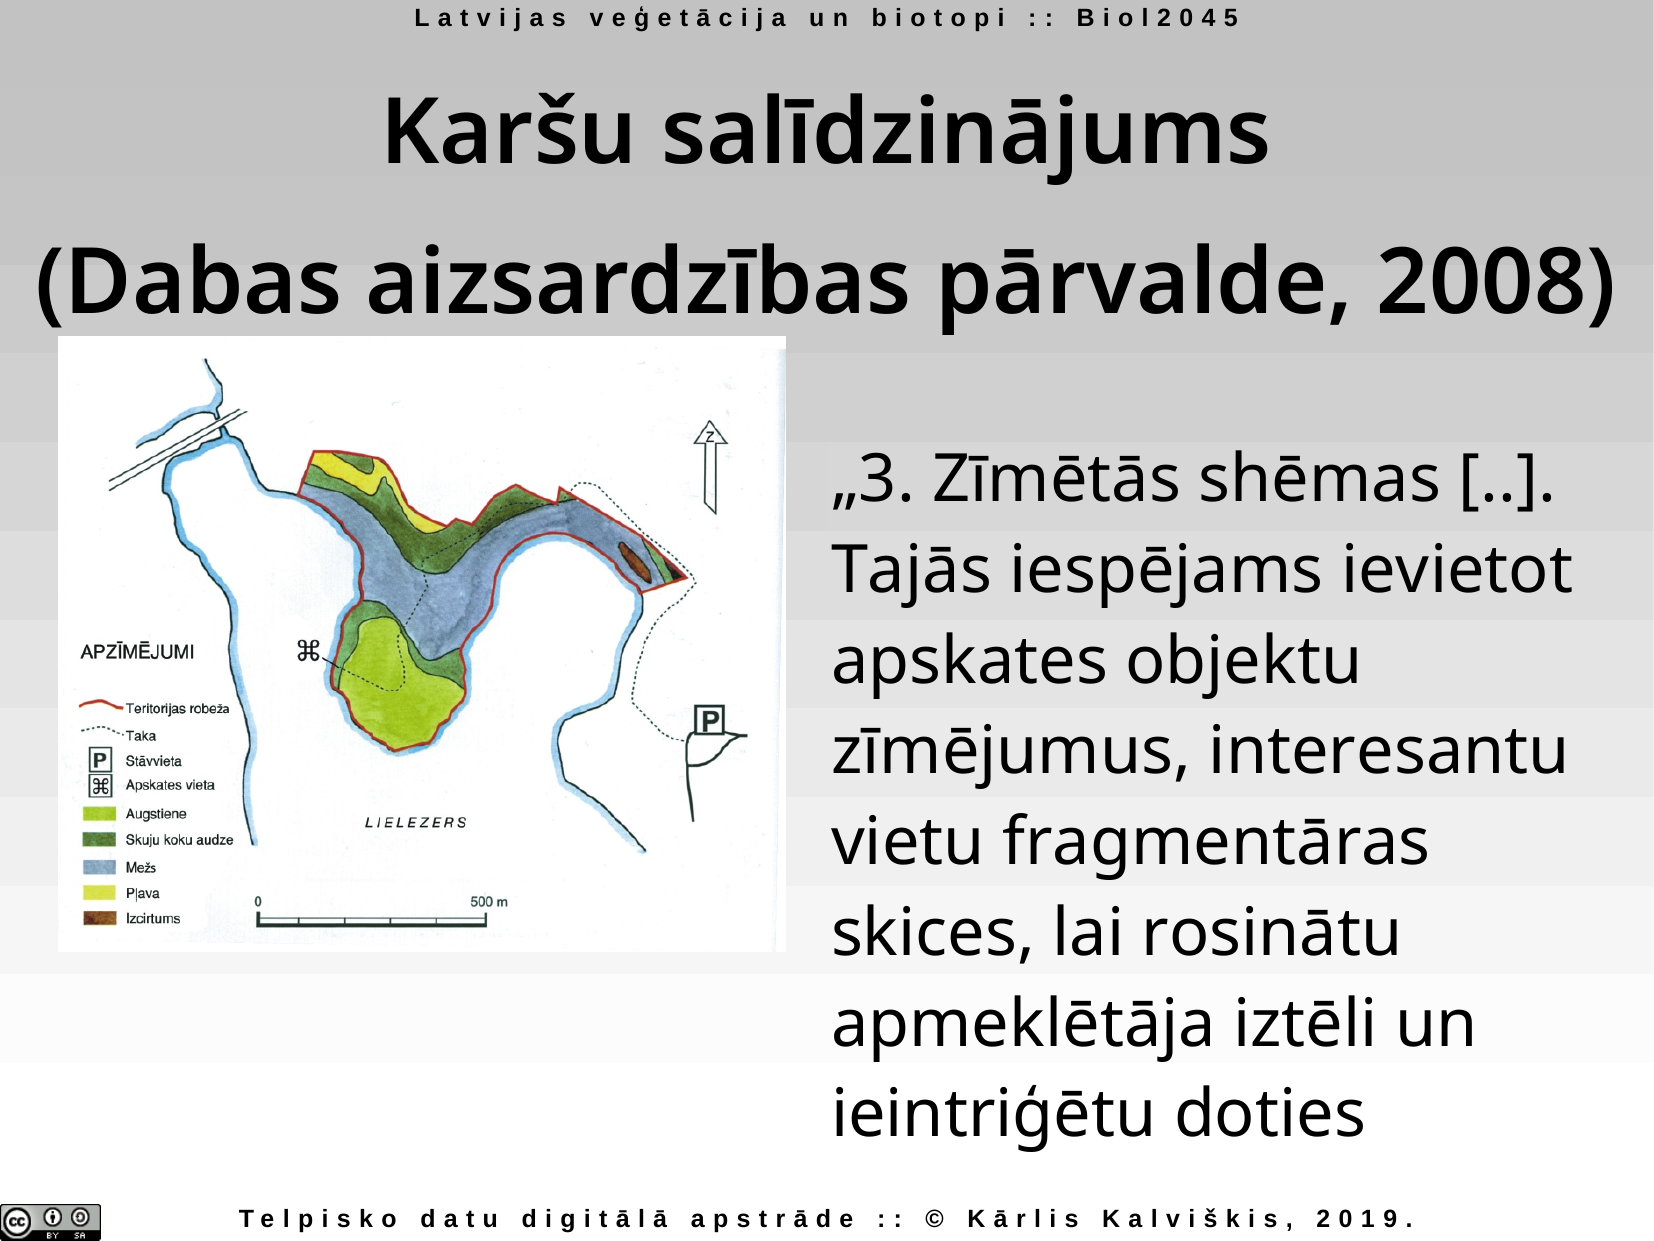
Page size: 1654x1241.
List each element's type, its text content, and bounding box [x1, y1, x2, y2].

picture [0, 0, 1654, 1241]
text_box „3. Zīmētās shēmas [..]. Tajās iespējams ievietot apskates objektu zīmējumus, interesantu vietu fragmentāras skices, lai rosinātu apmeklētāja iztēli un ieintriģētu doties aplūkot objektus.” [831, 430, 1620, 1187]
title Karšu salīdzinājums (Dabas aizsardzības pārvalde, 2008) [29, 40, 1625, 288]
